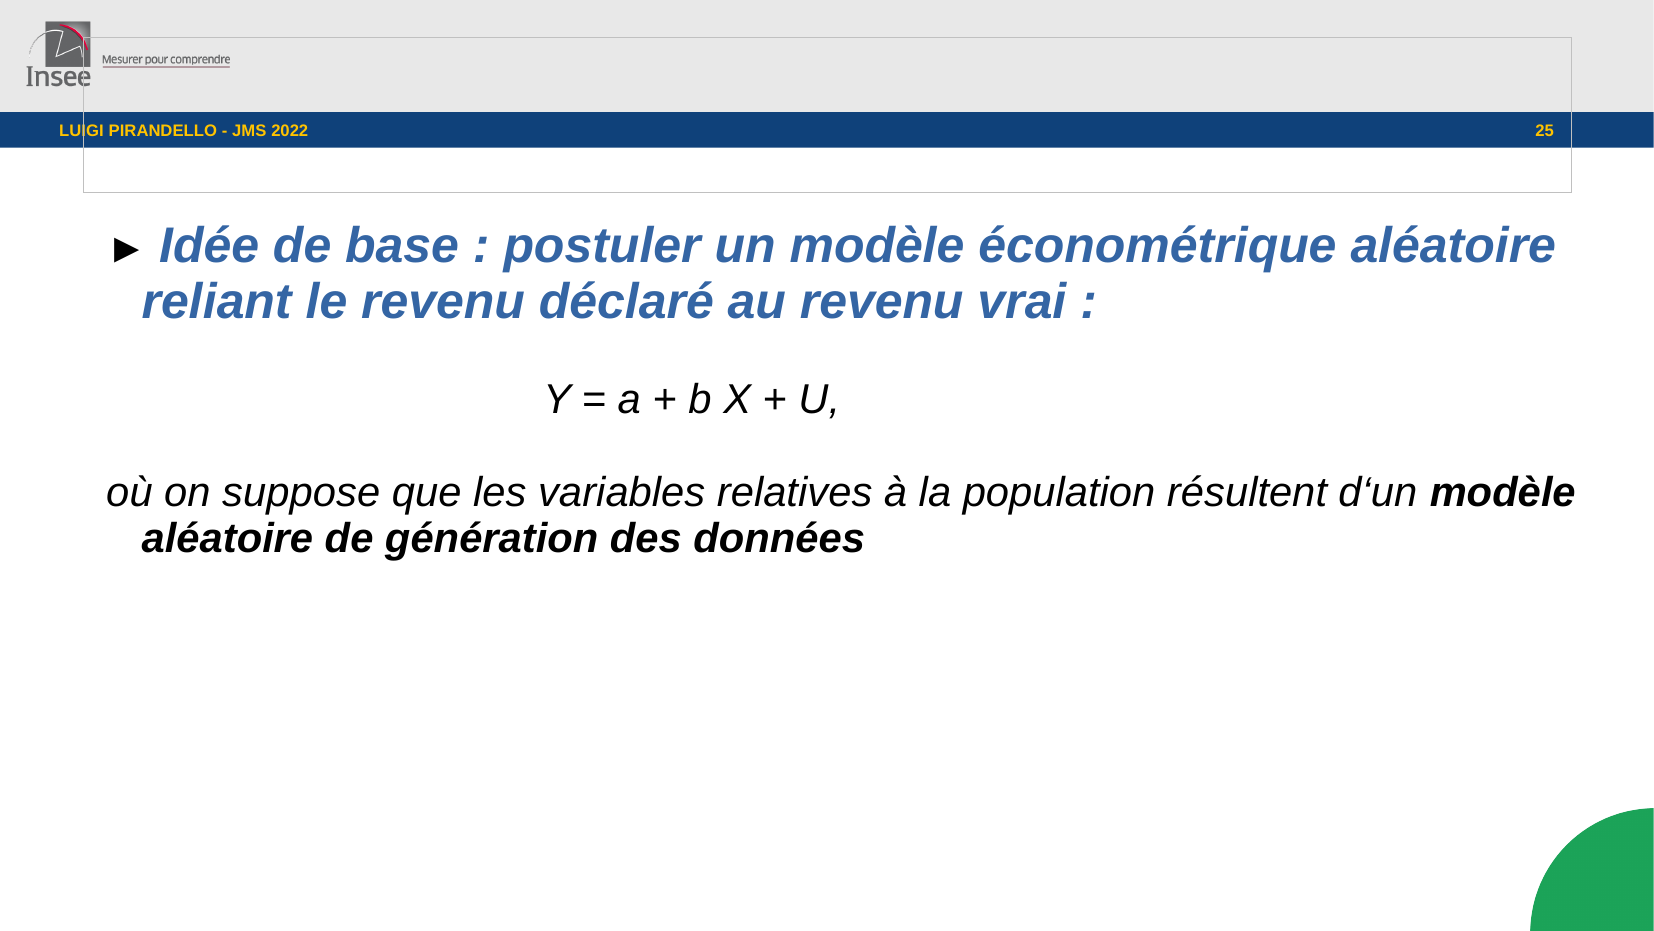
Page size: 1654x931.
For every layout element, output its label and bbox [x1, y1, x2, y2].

picture [84, 38, 230, 89]
picture [23, 0, 230, 89]
picture [1530, 808, 1654, 931]
